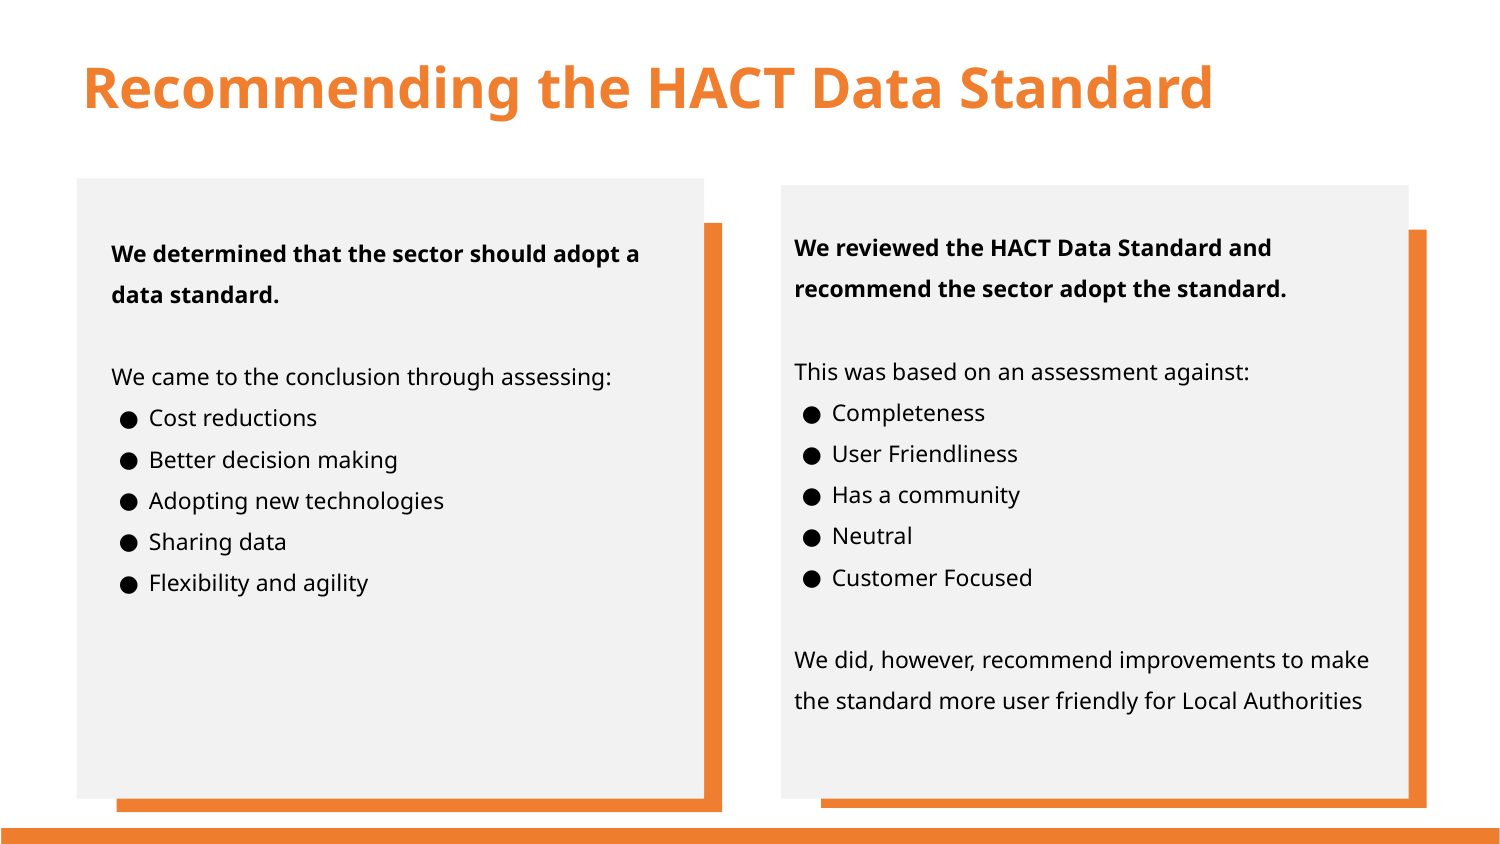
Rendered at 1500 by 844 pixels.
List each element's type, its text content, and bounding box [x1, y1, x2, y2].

text_box Recommending the HACT Data Standard [71, 46, 1417, 135]
text_box [781, 185, 1427, 808]
picture [0, 828, 1500, 844]
text_box [76, 178, 723, 813]
text_box We determined that the sector should adopt a data standard. We came to the conclusion through assessing: Cost reductions Better decision making Adopting new technologies Sharing data Flexibility and agility [105, 220, 669, 542]
text_box We reviewed the HACT Data Standard and recommend the sector adopt the standard. This was based on an assessment against: Completeness User Friendliness Has a community Neutral Customer Focused We did, however, recommend improvements to make the standard more user friendly for Local Authorities [788, 214, 1409, 773]
